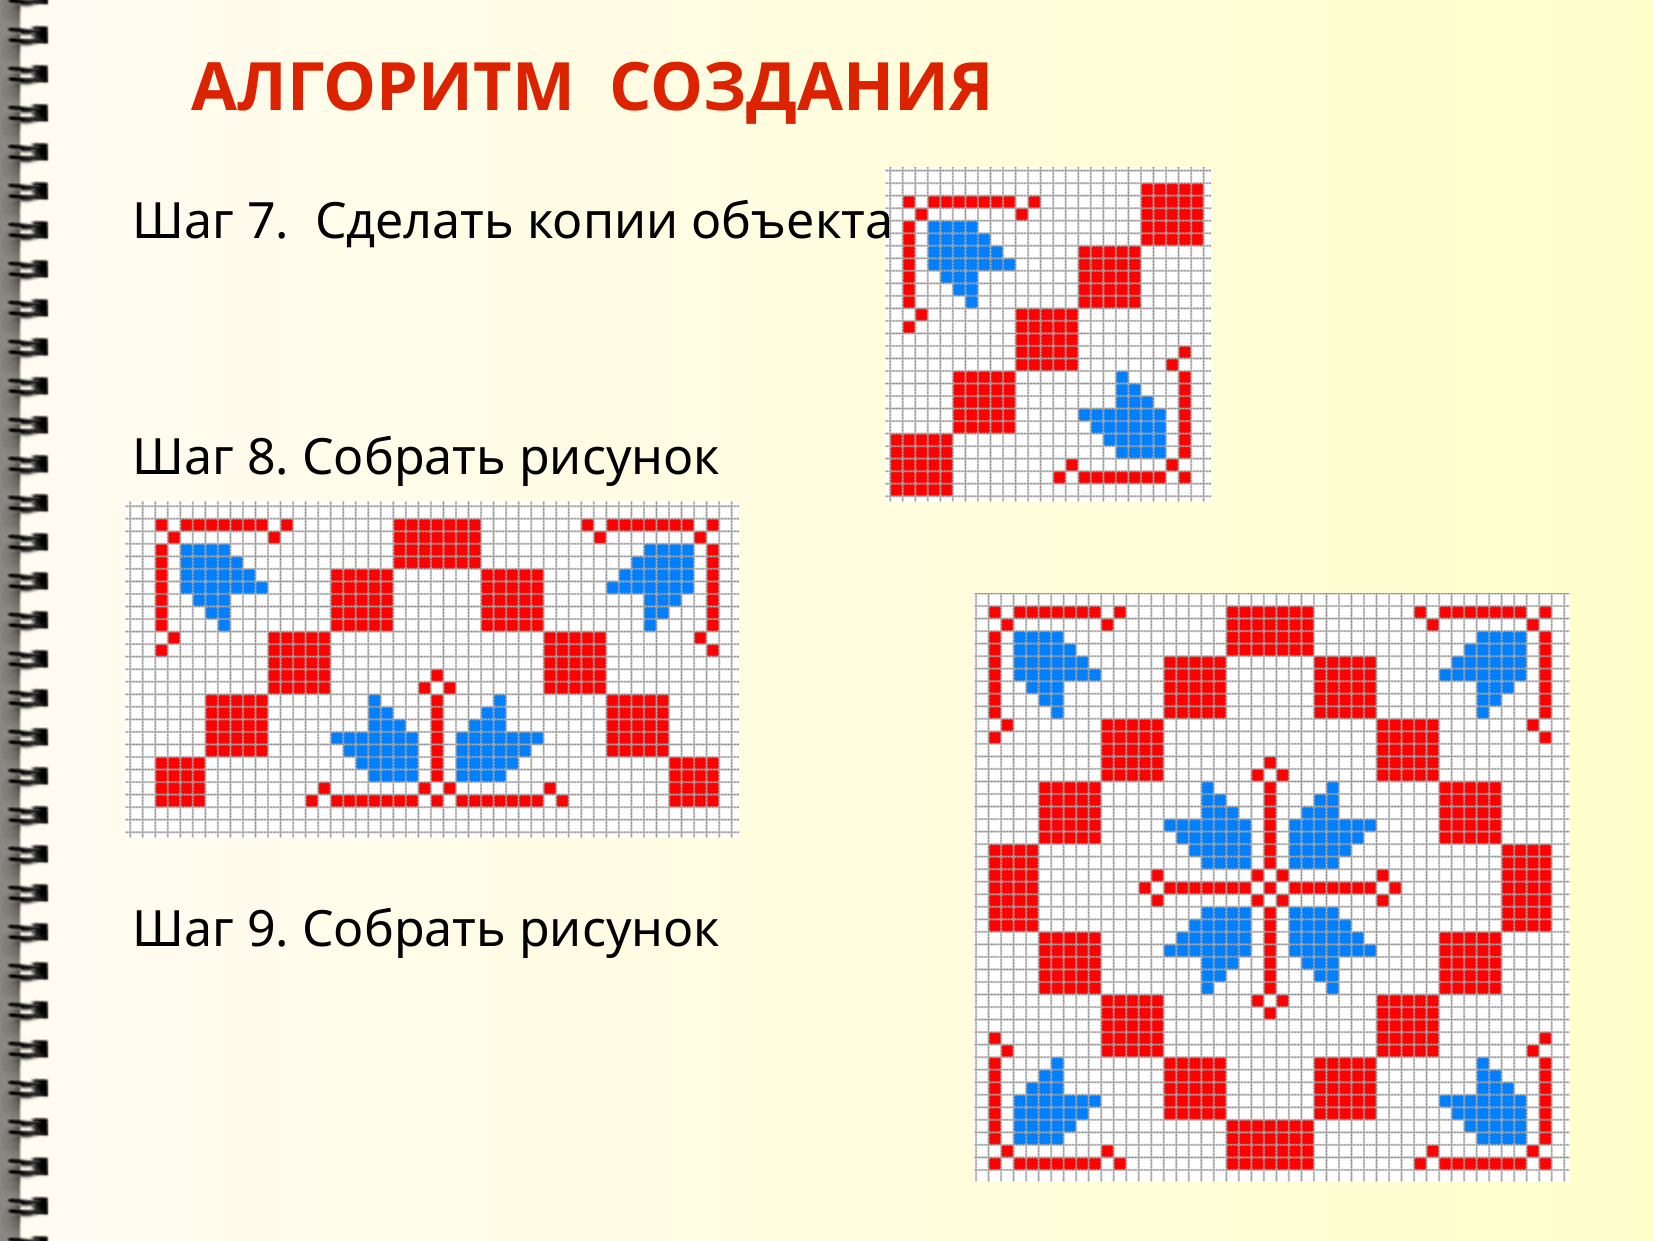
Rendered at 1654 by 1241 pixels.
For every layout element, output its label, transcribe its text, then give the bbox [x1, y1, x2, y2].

picture [885, 493, 1211, 502]
picture [0, 0, 1654, 1241]
text_box АЛГОРИТМ СОЗДАНИЯ [177, 31, 1152, 133]
picture [125, 501, 739, 838]
text_box Шаг 8. Собрать рисунок [118, 413, 1300, 493]
text_box Шаг 7. Сделать копии объекта [118, 177, 975, 299]
text_box Шаг 9. Собрать рисунок [118, 885, 1300, 965]
picture [974, 593, 1570, 1182]
picture [885, 167, 1211, 413]
